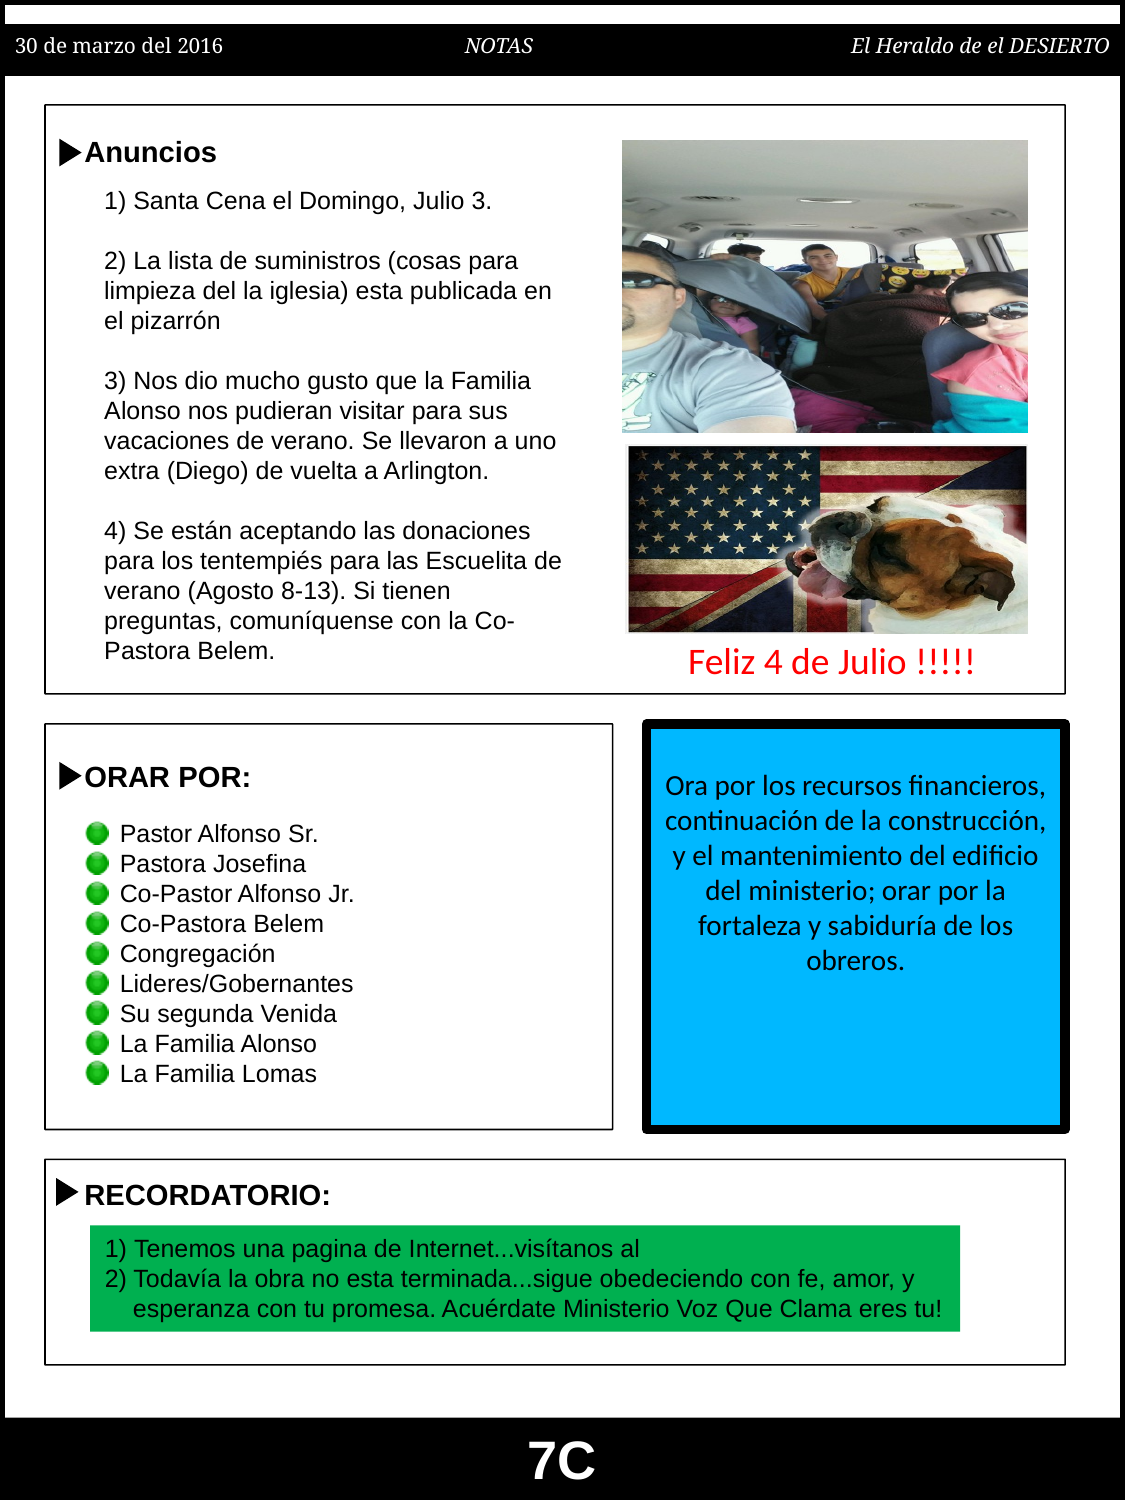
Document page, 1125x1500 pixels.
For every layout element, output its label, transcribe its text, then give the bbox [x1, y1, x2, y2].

text_box [60, 140, 81, 166]
text_box Tenemos una pagina de Internet...visítanos al www.mvqcis403.com 2) Todavía la obra no esta terminada...sigue obedeciendo con fe, amor, y esperanza con tu promesa. Acuérdate Ministerio Voz Que Clama eres tu! [90, 1225, 961, 1332]
text_box [60, 763, 81, 789]
text_box NOTAS [450, 24, 550, 66]
text_box Santa Cena el Domingo, Julio 3. 2) La lista de suministros (cosas para limpieza del la iglesia) esta publicada en el pizarrón 3) Nos dio mucho gusto que la Familia Alonso nos pudieran visitar para sus vacaciones de verano. Se llevaron a uno extra (Diego) de vuelta a Arlington. 4) Se están aceptando las donaciones para los tentempiés para las Escuelita de verano (Agosto 8-13). Si tienen preguntas, comuníquense con la Co-Pastora Belem. [89, 177, 582, 678]
text_box Feliz 4 de Julio !!!!! [673, 629, 1054, 690]
text_box Pastor Alfonso Sr. Pastora Josefina Co-Pastor Alfonso Jr. Co-Pastora Belem Congregación Lideres/Gobernantes Su segunda Venida La Familia Alonso La Familia Lomas [69, 809, 460, 1098]
picture [625, 445, 1028, 634]
text_box RECORDATORIO: [70, 1163, 390, 1225]
text_box [229, 25, 1125, 75]
text_box 7C [0, 1417, 1125, 1498]
picture [622, 140, 1028, 433]
text_box 30 de marzo del 2016 [0, 24, 229, 91]
picture [944, 424, 955, 433]
text_box Ora por los recursos financieros, continuación de la construcción, y el mantenimiento del edificio del ministerio; orar por la fortaleza y sabiduría de los obreros. [647, 724, 1065, 1129]
text_box El Heraldo de el DESIERTO [836, 24, 1125, 66]
text_box ORAR POR: [70, 745, 390, 808]
text_box [56, 1179, 78, 1205]
text_box Anuncios [70, 120, 390, 183]
